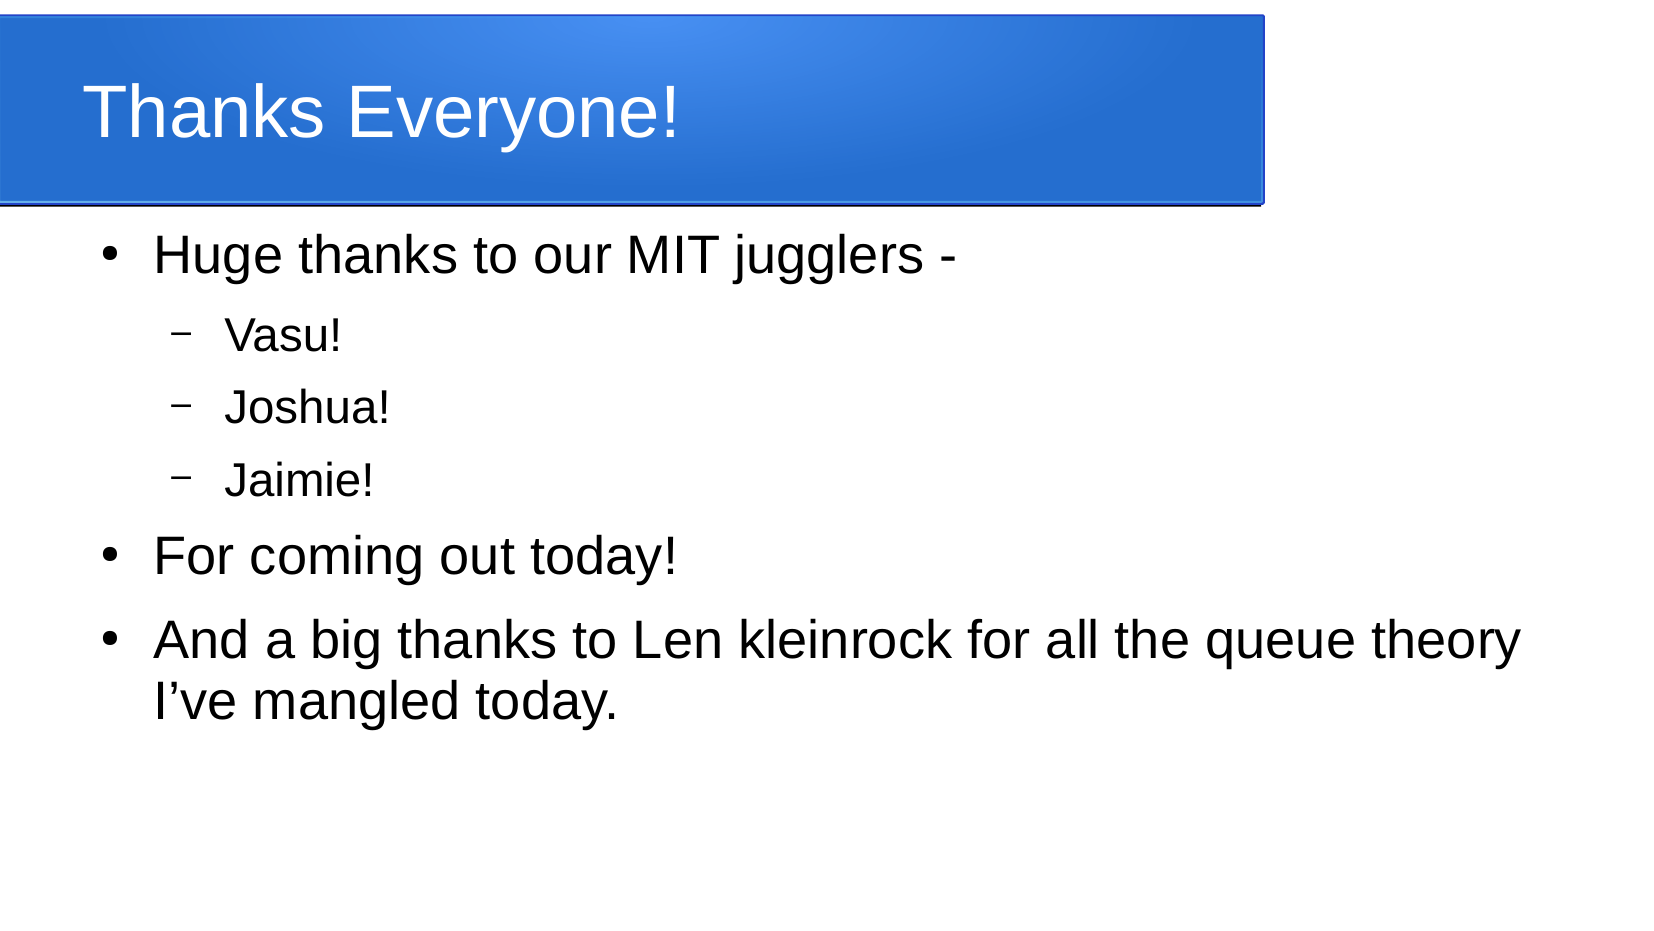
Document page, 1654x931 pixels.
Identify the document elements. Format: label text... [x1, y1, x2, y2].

list Huge thanks to our MIT jugglers - Vasu! Joshua! Jaimie! For coming out today! And a big thanks to Len kleinrock for all the queue theory I’ve mangled today. [82, 224, 1571, 764]
title Thanks Everyone! [82, 35, 1235, 189]
